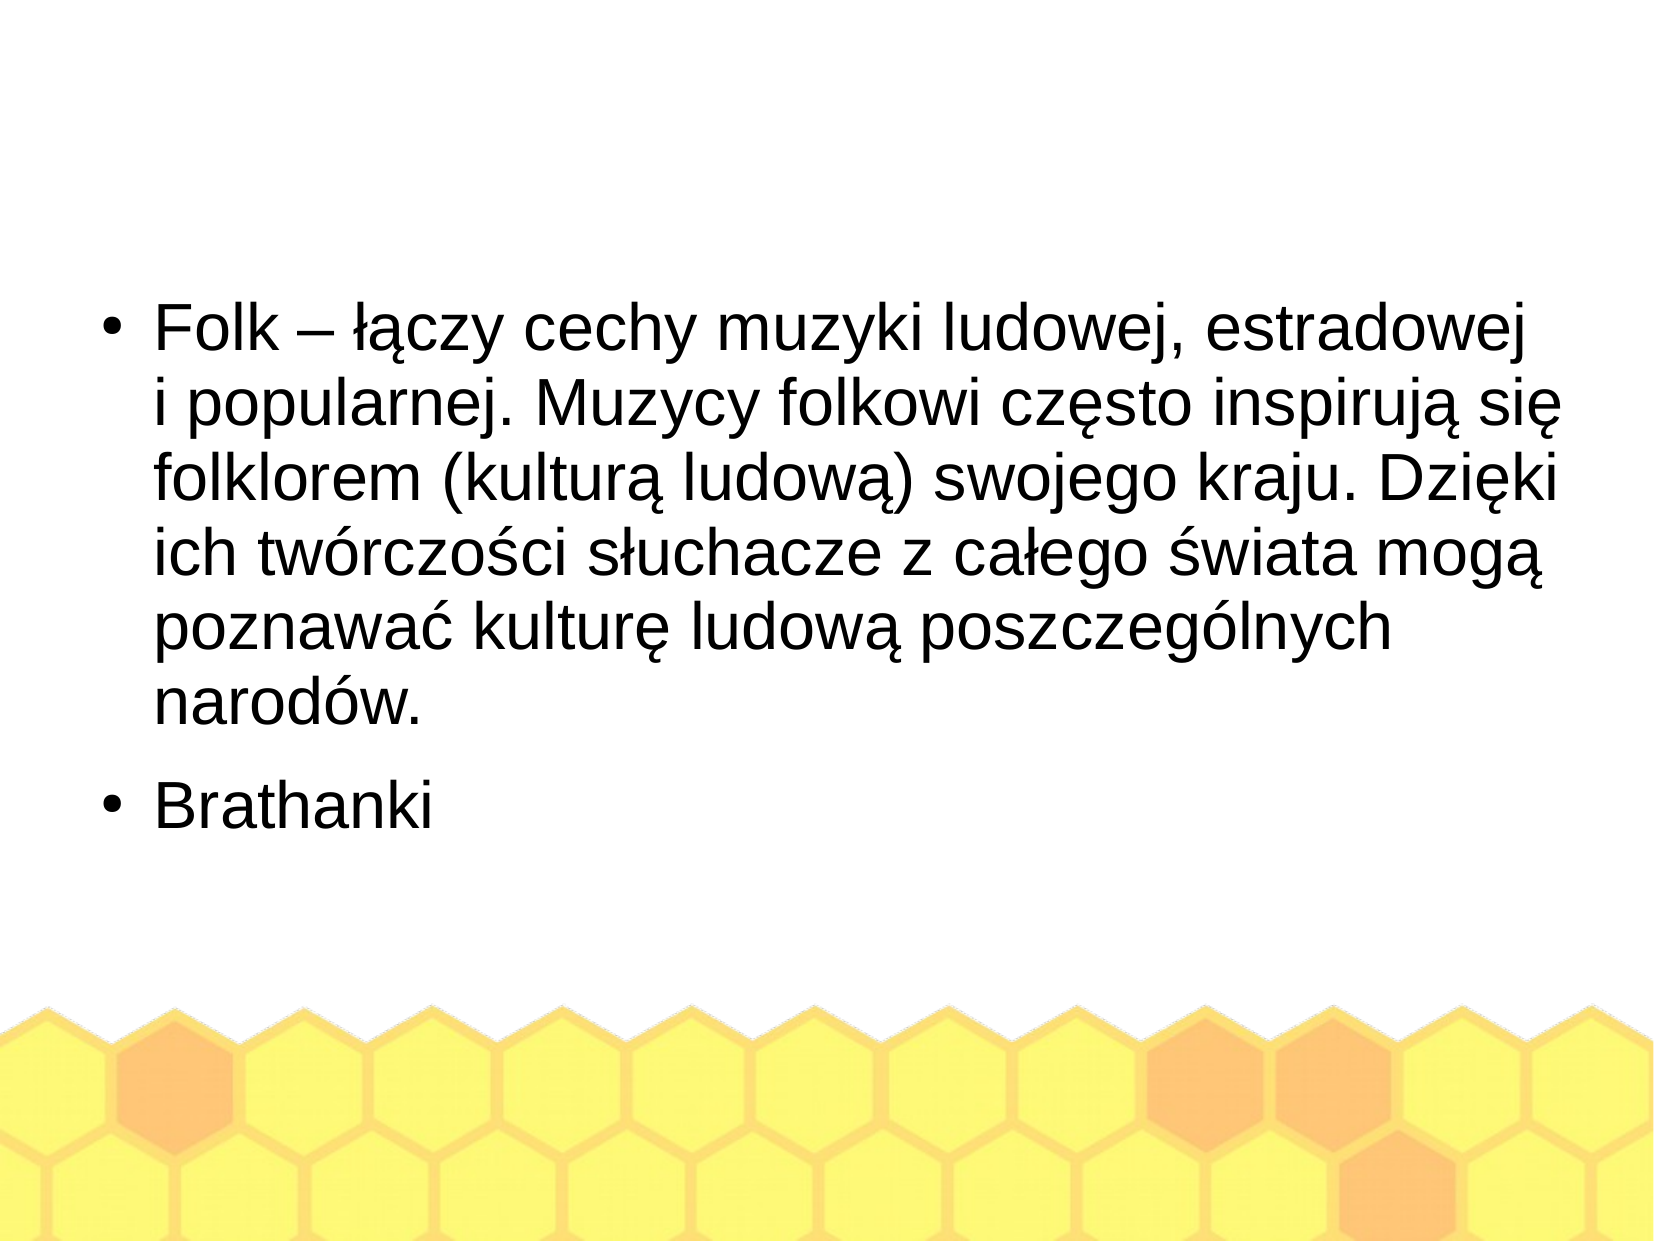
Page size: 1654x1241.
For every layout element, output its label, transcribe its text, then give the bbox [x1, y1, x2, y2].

list Folk – łączy cechy muzyki ludowej, estradowej i popularnej. Muzycy folkowi często inspirują się folklorem (kulturą ludową) swojego kraju. Dzięki ich twórczości słuchacze z całego świata mogą poznawać kulturę ludową poszczególnych narodów. Brathanki [82, 290, 1571, 1010]
picture [0, 1001, 1654, 1241]
